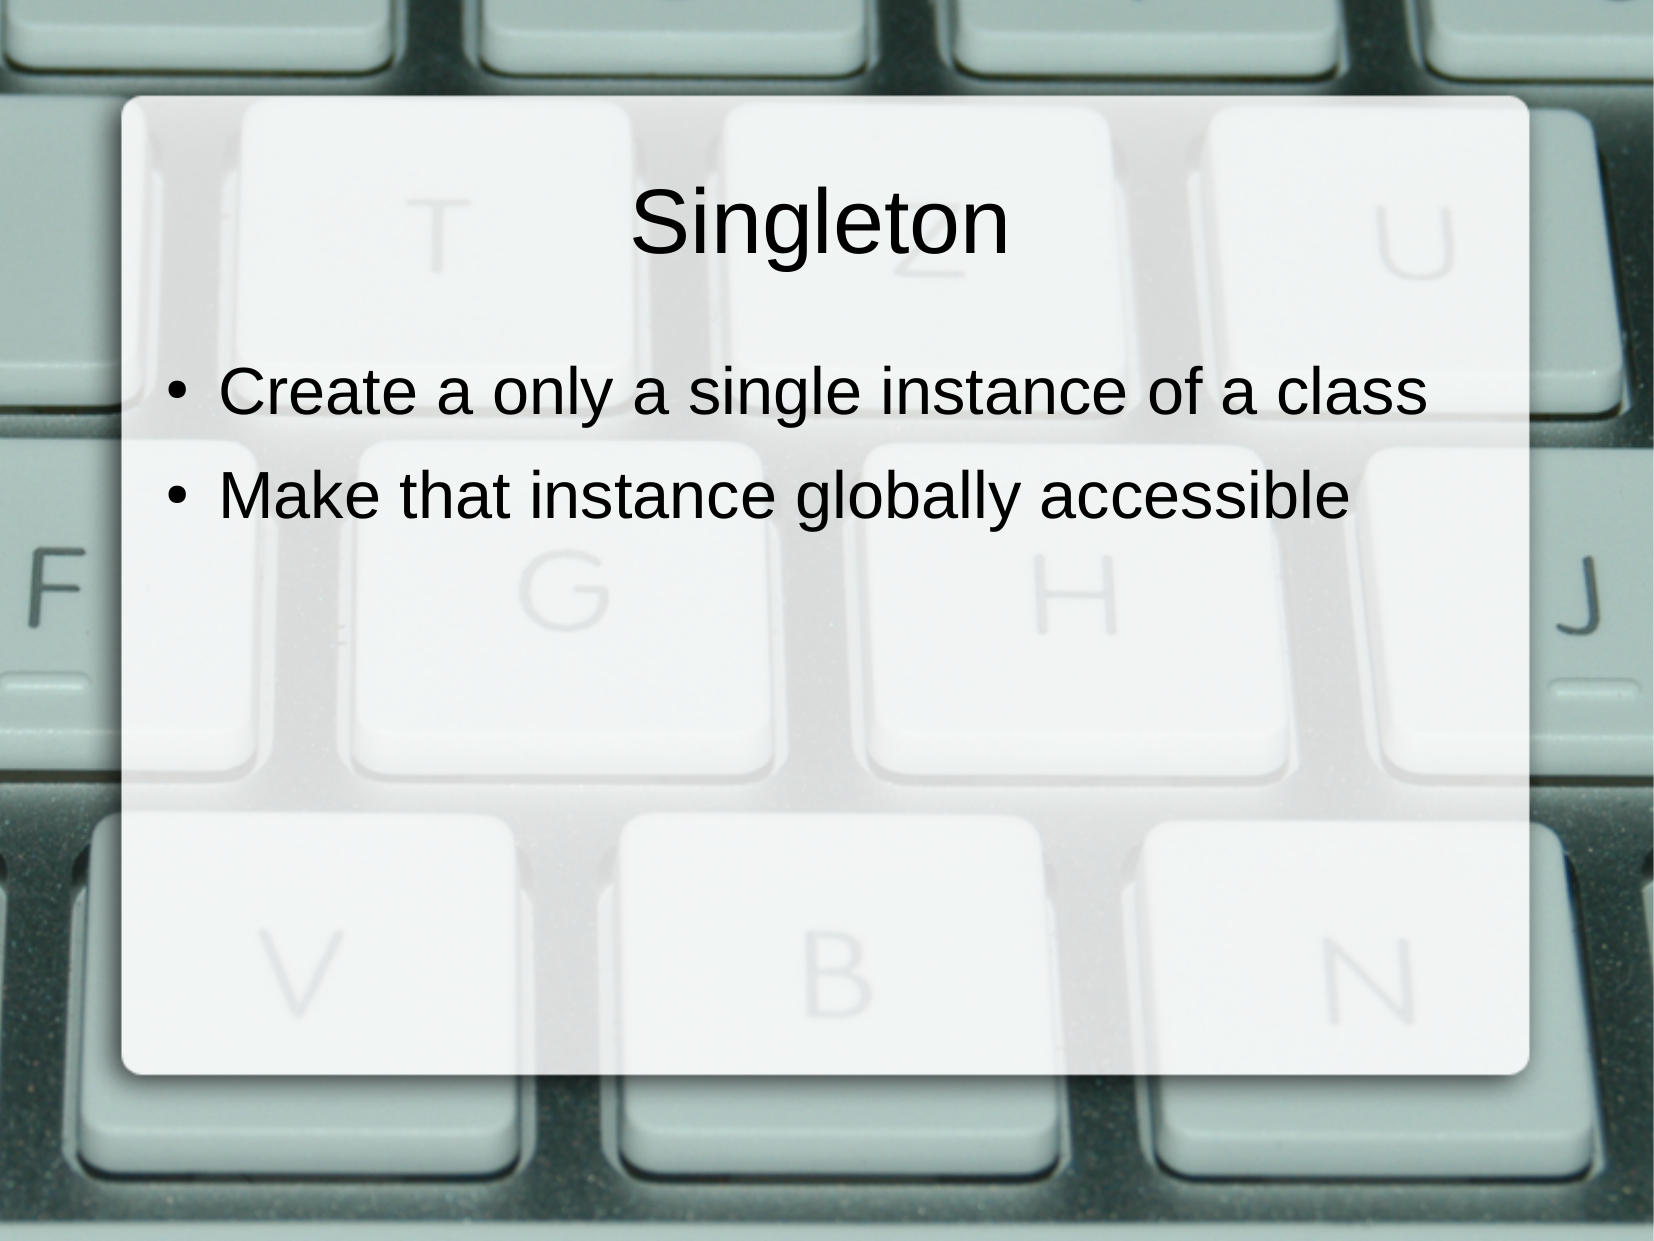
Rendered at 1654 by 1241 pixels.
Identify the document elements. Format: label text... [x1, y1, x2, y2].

list Create a only a single instance of a class Make that instance globally accessible [147, 354, 1506, 1049]
picture [0, 0, 1654, 1241]
title Singleton [135, 117, 1506, 325]
